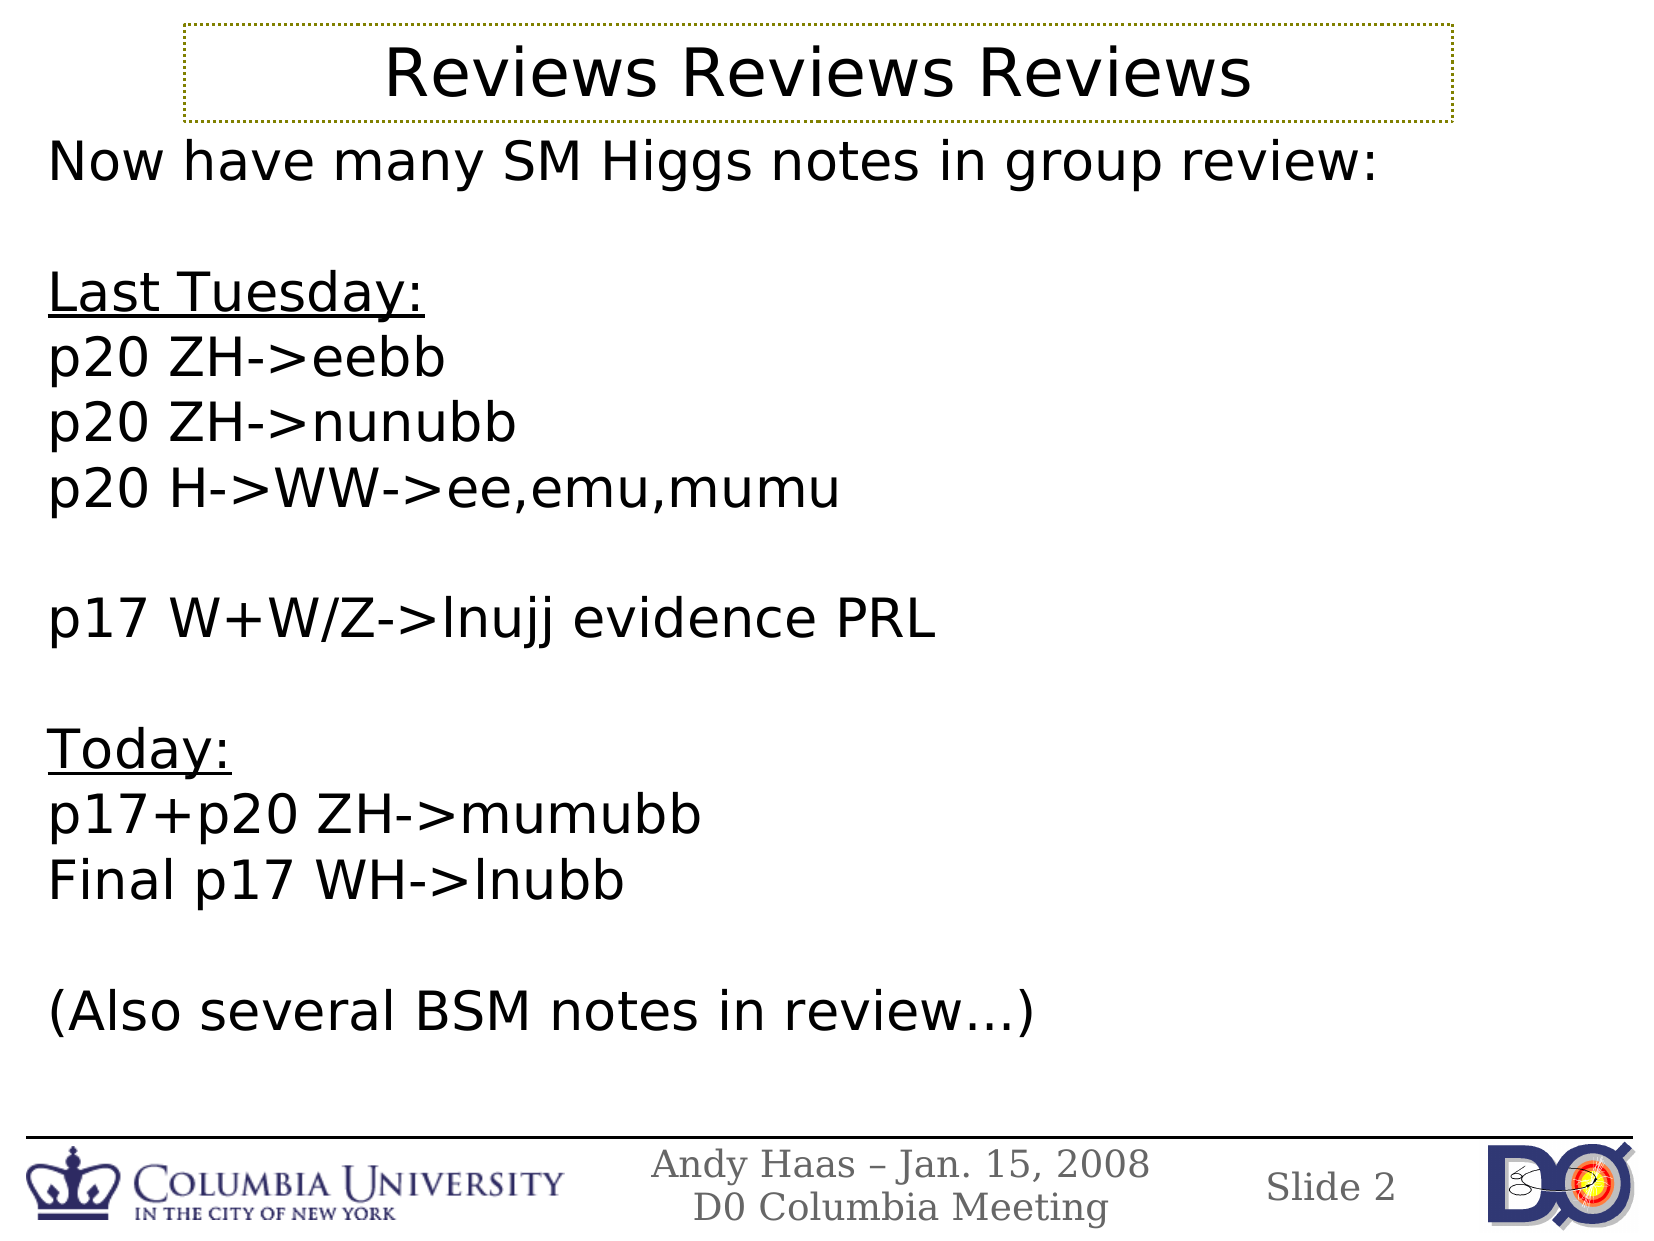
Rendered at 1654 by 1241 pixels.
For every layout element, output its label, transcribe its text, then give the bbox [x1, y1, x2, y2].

picture [1479, 1140, 1639, 1233]
list Now have many SM Higgs notes in group review: Last Tuesday: p20 ZH->eebb p20 ZH->nunubb p20 H->WW->ee,emu,mumu p17 W+W/Z->lnujj evidence PRL Today: p17+p20 ZH->mumubb Final p17 WH->lnubb (Also several BSM notes in review...) [30, 140, 1407, 1125]
title Reviews Reviews Reviews [184, 24, 1453, 122]
picture [26, 1146, 565, 1220]
